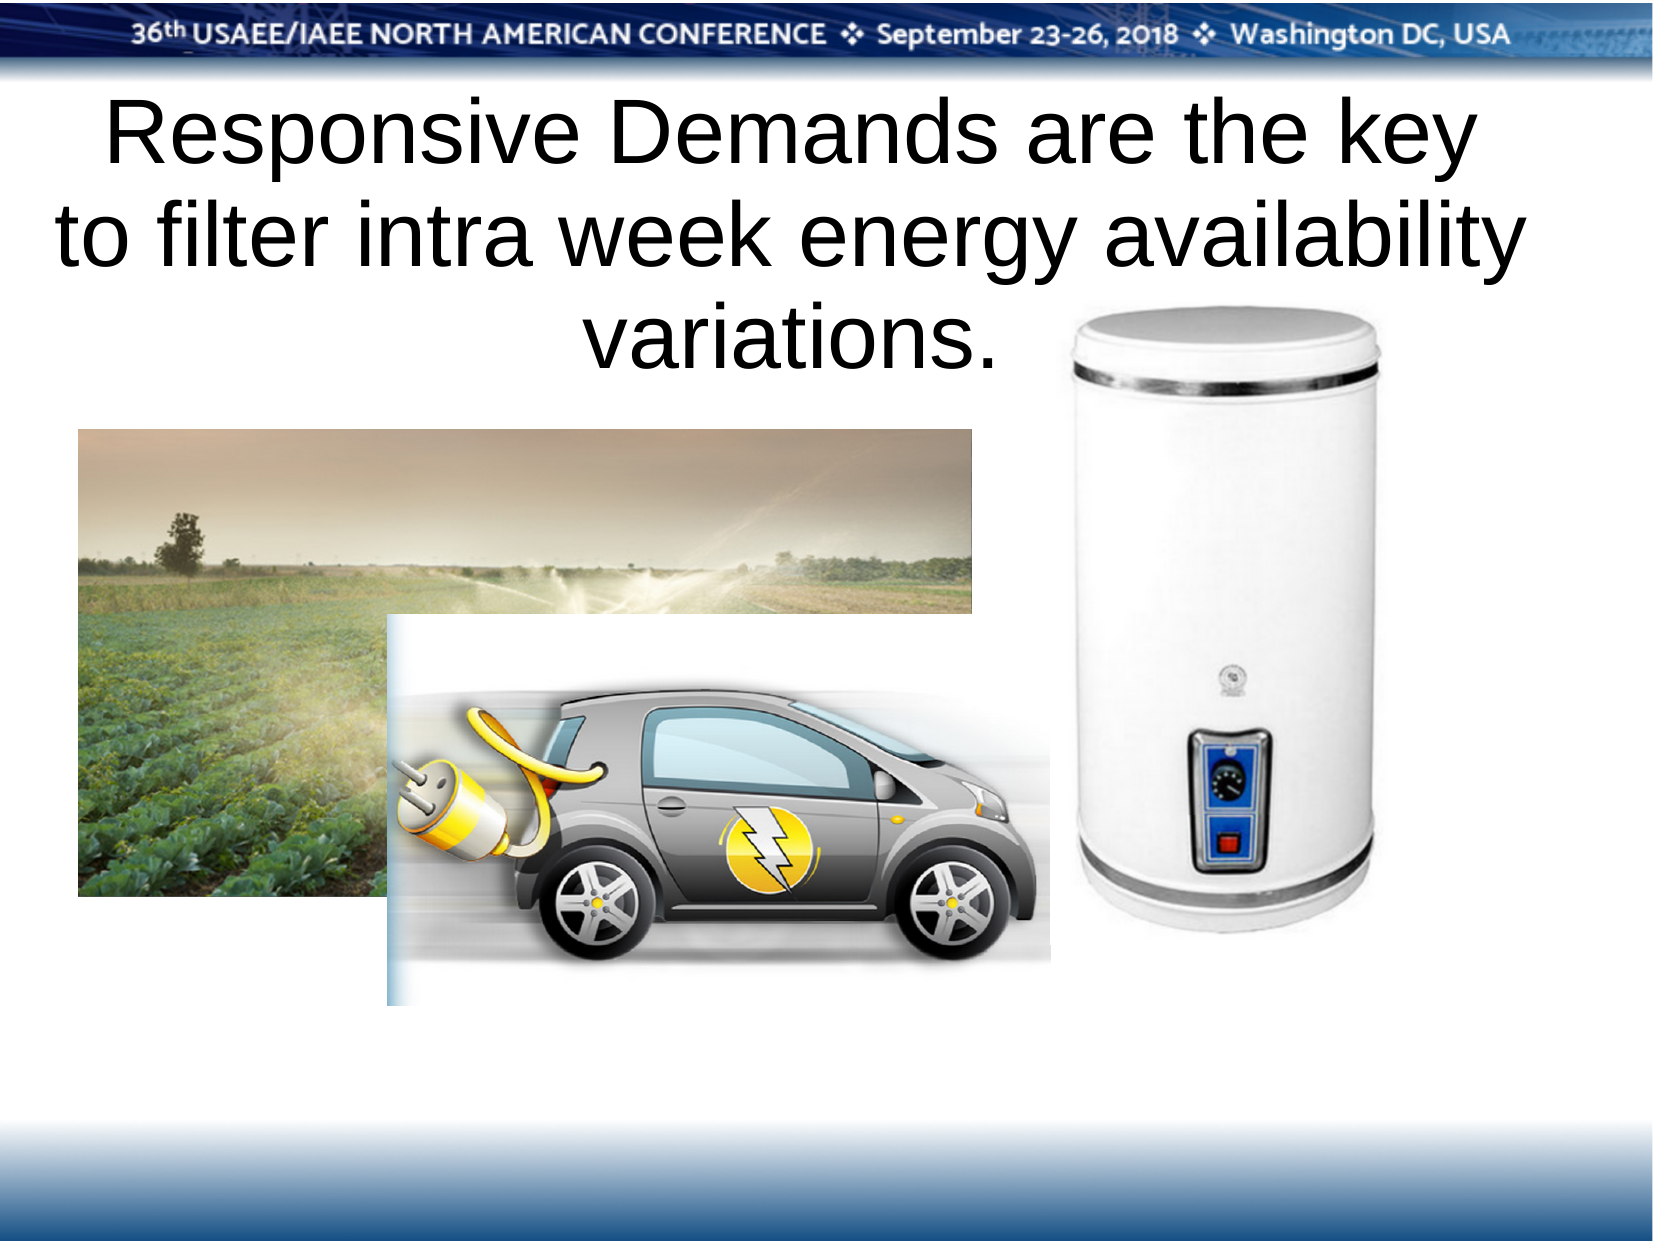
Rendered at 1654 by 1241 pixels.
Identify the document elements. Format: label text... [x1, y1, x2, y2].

title Responsive Demands are the key to filter intra week energy availability variations. [48, 80, 1537, 389]
picture [0, 3, 1653, 1241]
